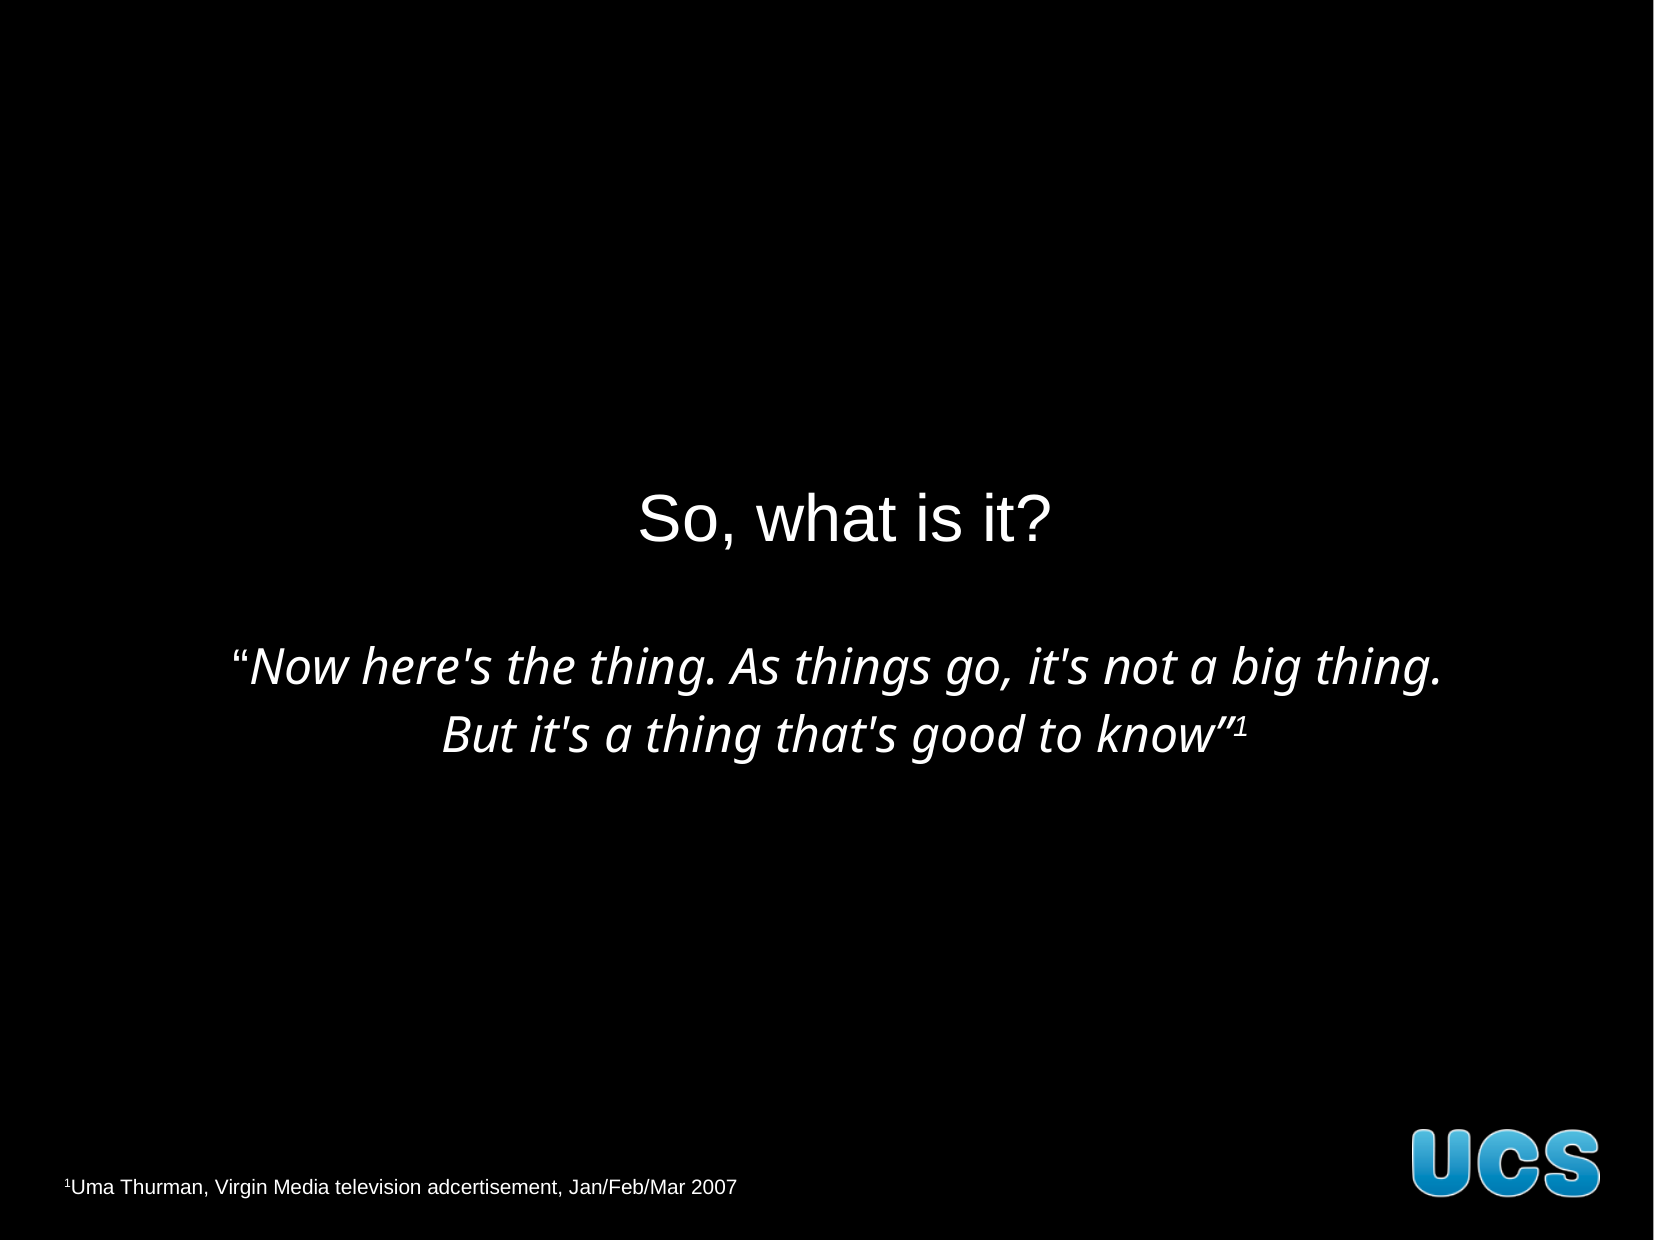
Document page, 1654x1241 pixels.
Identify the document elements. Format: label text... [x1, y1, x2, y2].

picture [1412, 1129, 1600, 1199]
subtitle So, what is it? “Now here's the thing. As things go, it's not a big thing. But it's a thing that's good to know”1 [121, 58, 1534, 1191]
text_box 1Uma Thurman, Virgin Media television adcertisement, Jan/Feb/Mar 2007 [64, 1175, 737, 1200]
